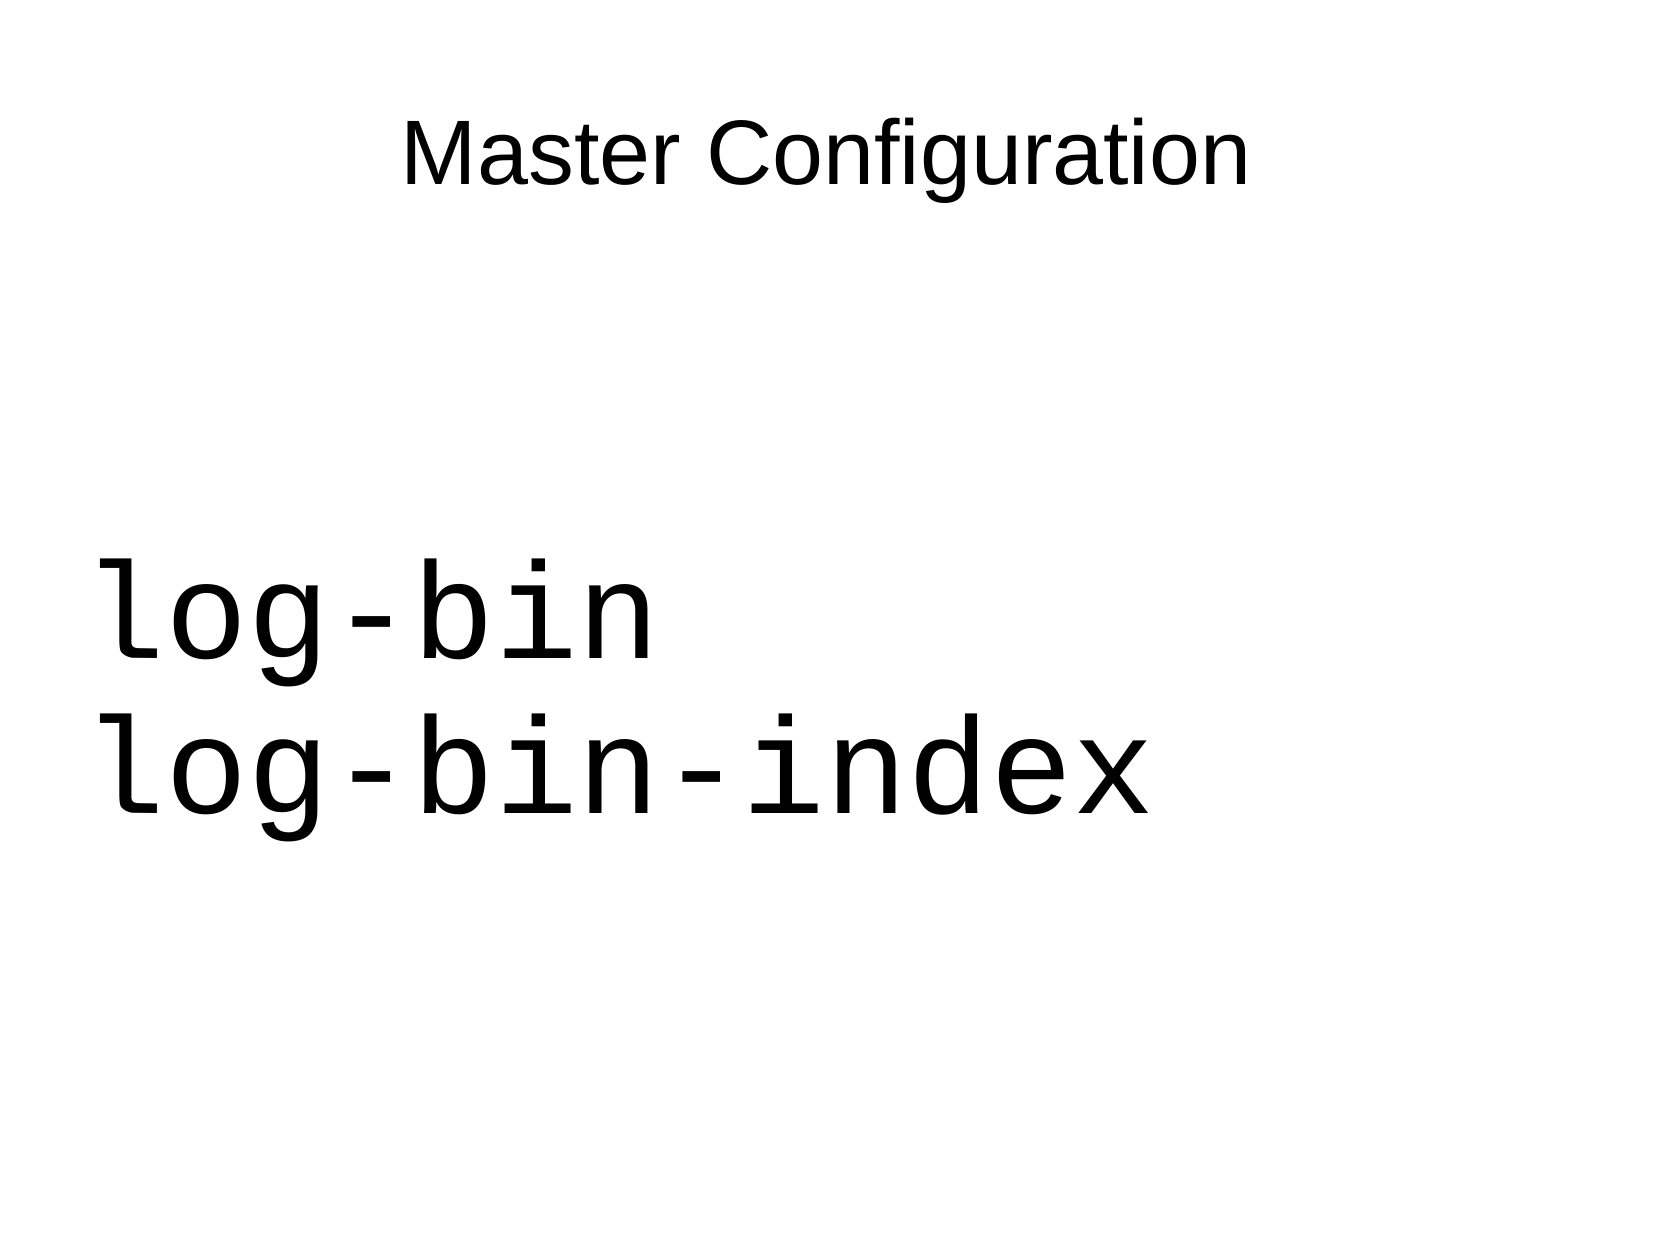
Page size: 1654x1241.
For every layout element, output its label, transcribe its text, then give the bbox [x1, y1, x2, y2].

subtitle log-bin log-bin-index [82, 290, 1571, 1109]
title Master Configuration [82, 49, 1571, 257]
